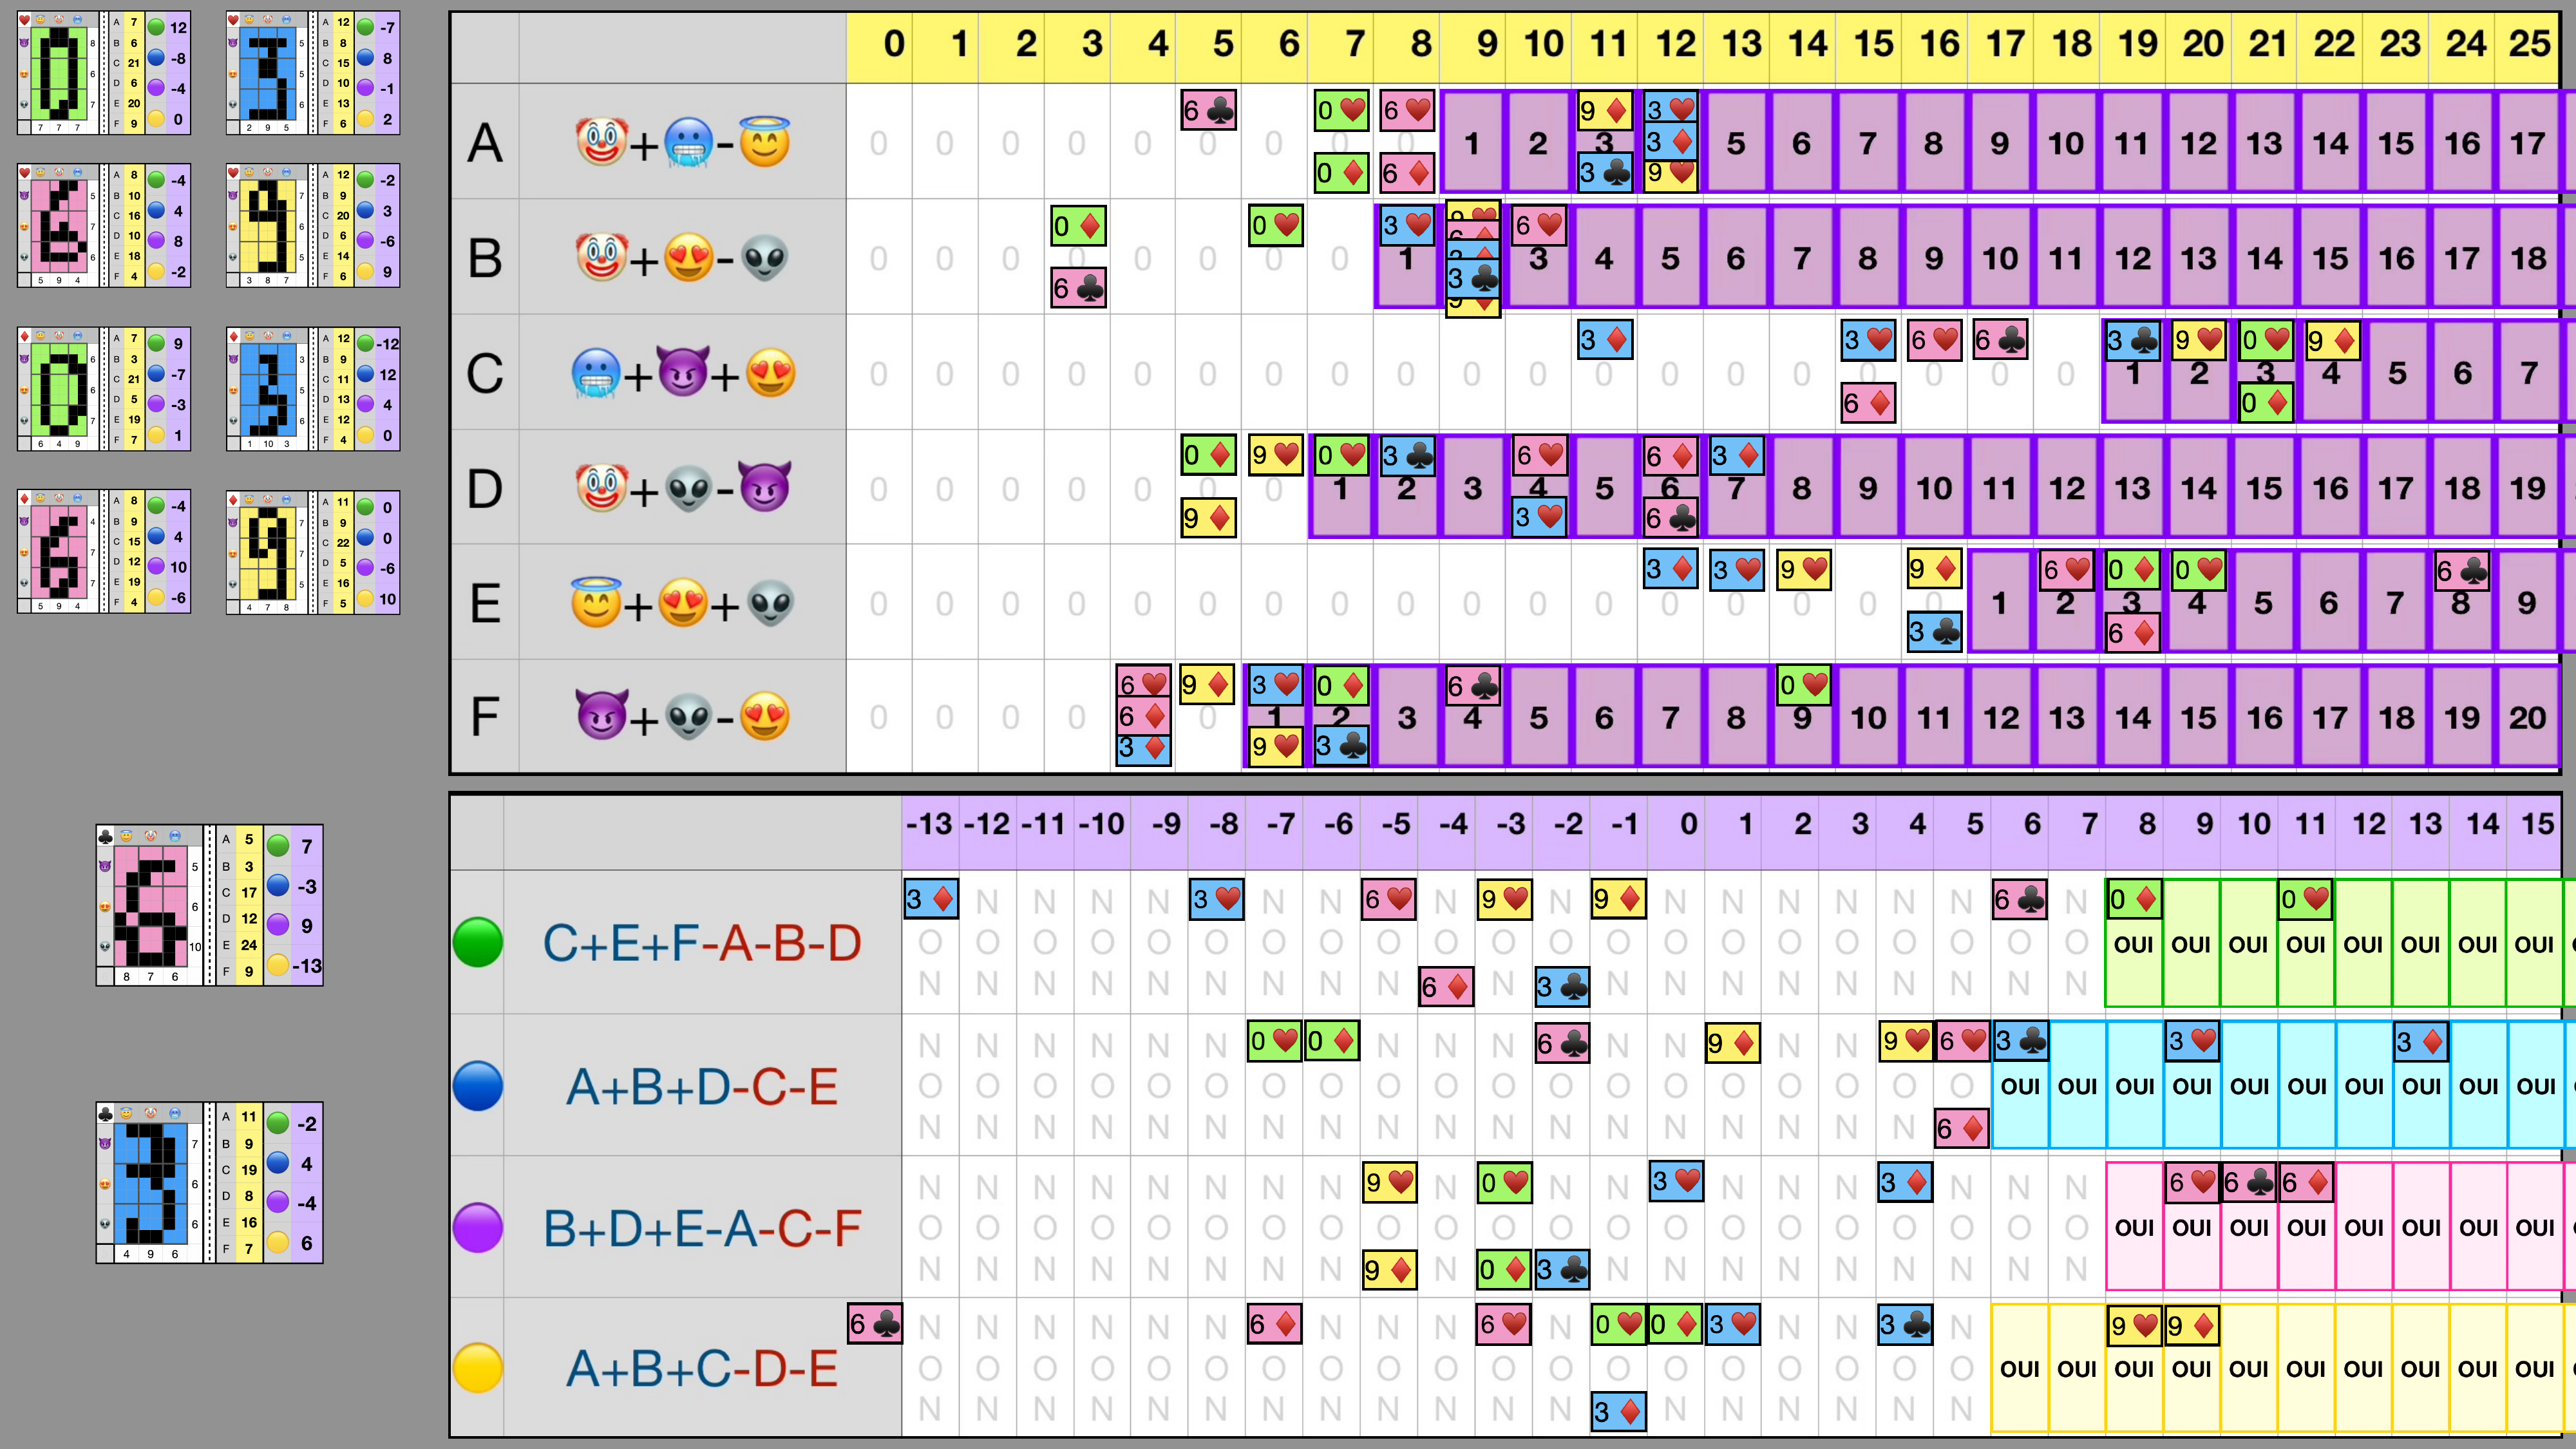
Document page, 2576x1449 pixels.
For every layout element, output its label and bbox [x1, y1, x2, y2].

text_box [17, 489, 191, 614]
text_box [17, 10, 191, 135]
text_box [449, 792, 2576, 1438]
text_box [225, 10, 401, 135]
text_box [17, 163, 191, 288]
text_box [449, 11, 2576, 775]
text_box [95, 1101, 324, 1264]
text_box [225, 490, 401, 615]
text_box [226, 327, 401, 451]
text_box [17, 327, 191, 451]
text_box [95, 824, 324, 987]
text_box [225, 163, 401, 288]
